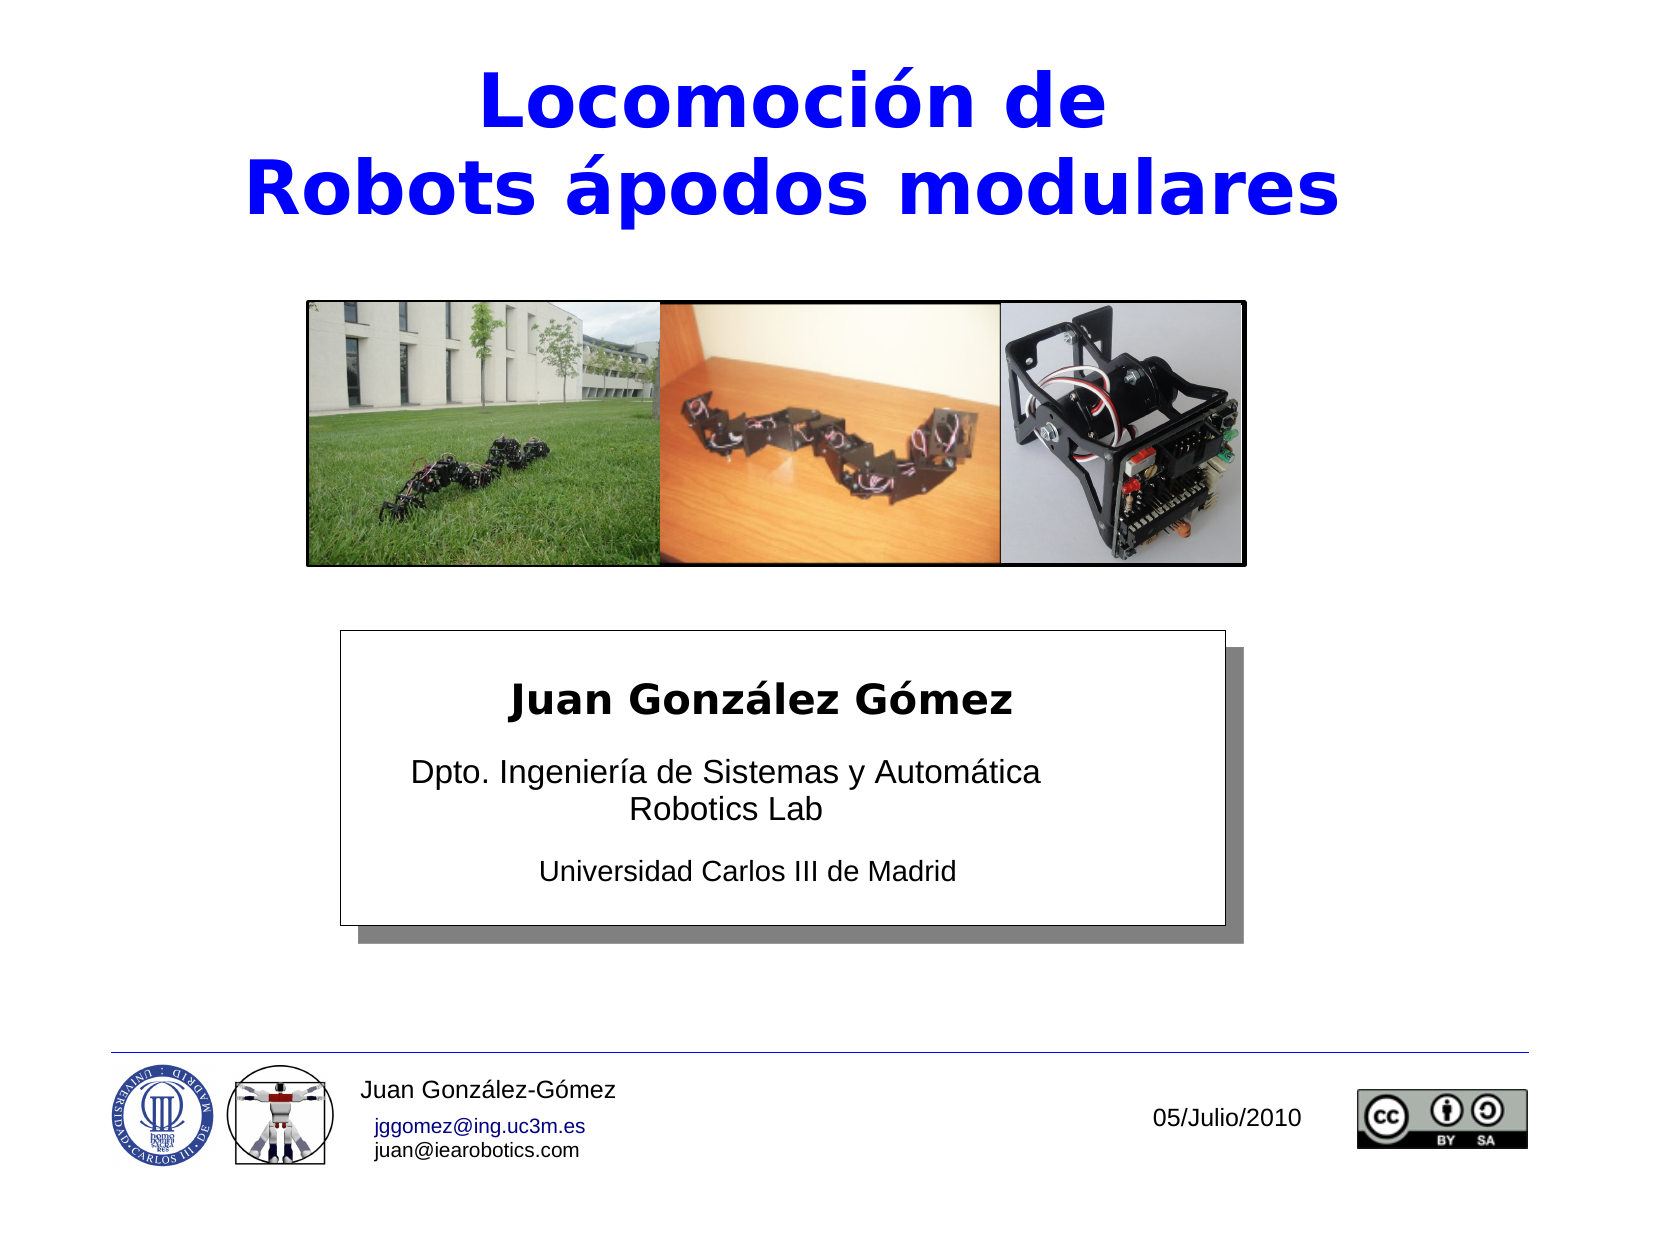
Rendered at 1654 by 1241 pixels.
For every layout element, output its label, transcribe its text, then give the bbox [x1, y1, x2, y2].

text_box jggomez@ing.uc3m.es juan@iearobotics.com [359, 1107, 601, 1170]
picture [226, 1065, 334, 1165]
text_box Universidad Carlos III de Madrid [524, 847, 973, 901]
text_box Locomoción de Robots ápodos modulares [229, 50, 1358, 240]
text_box 05/Julio/2010 [1131, 1096, 1318, 1140]
picture [308, 302, 1241, 565]
picture [110, 1062, 215, 1167]
text_box Juan González-Gómez [345, 1067, 632, 1111]
text_box [340, 630, 1226, 926]
text_box Dpto. Ingeniería de Sistemas y Automática Robotics Lab [395, 745, 1058, 835]
picture [1357, 1089, 1528, 1149]
text_box Juan González Gómez [495, 668, 1029, 735]
